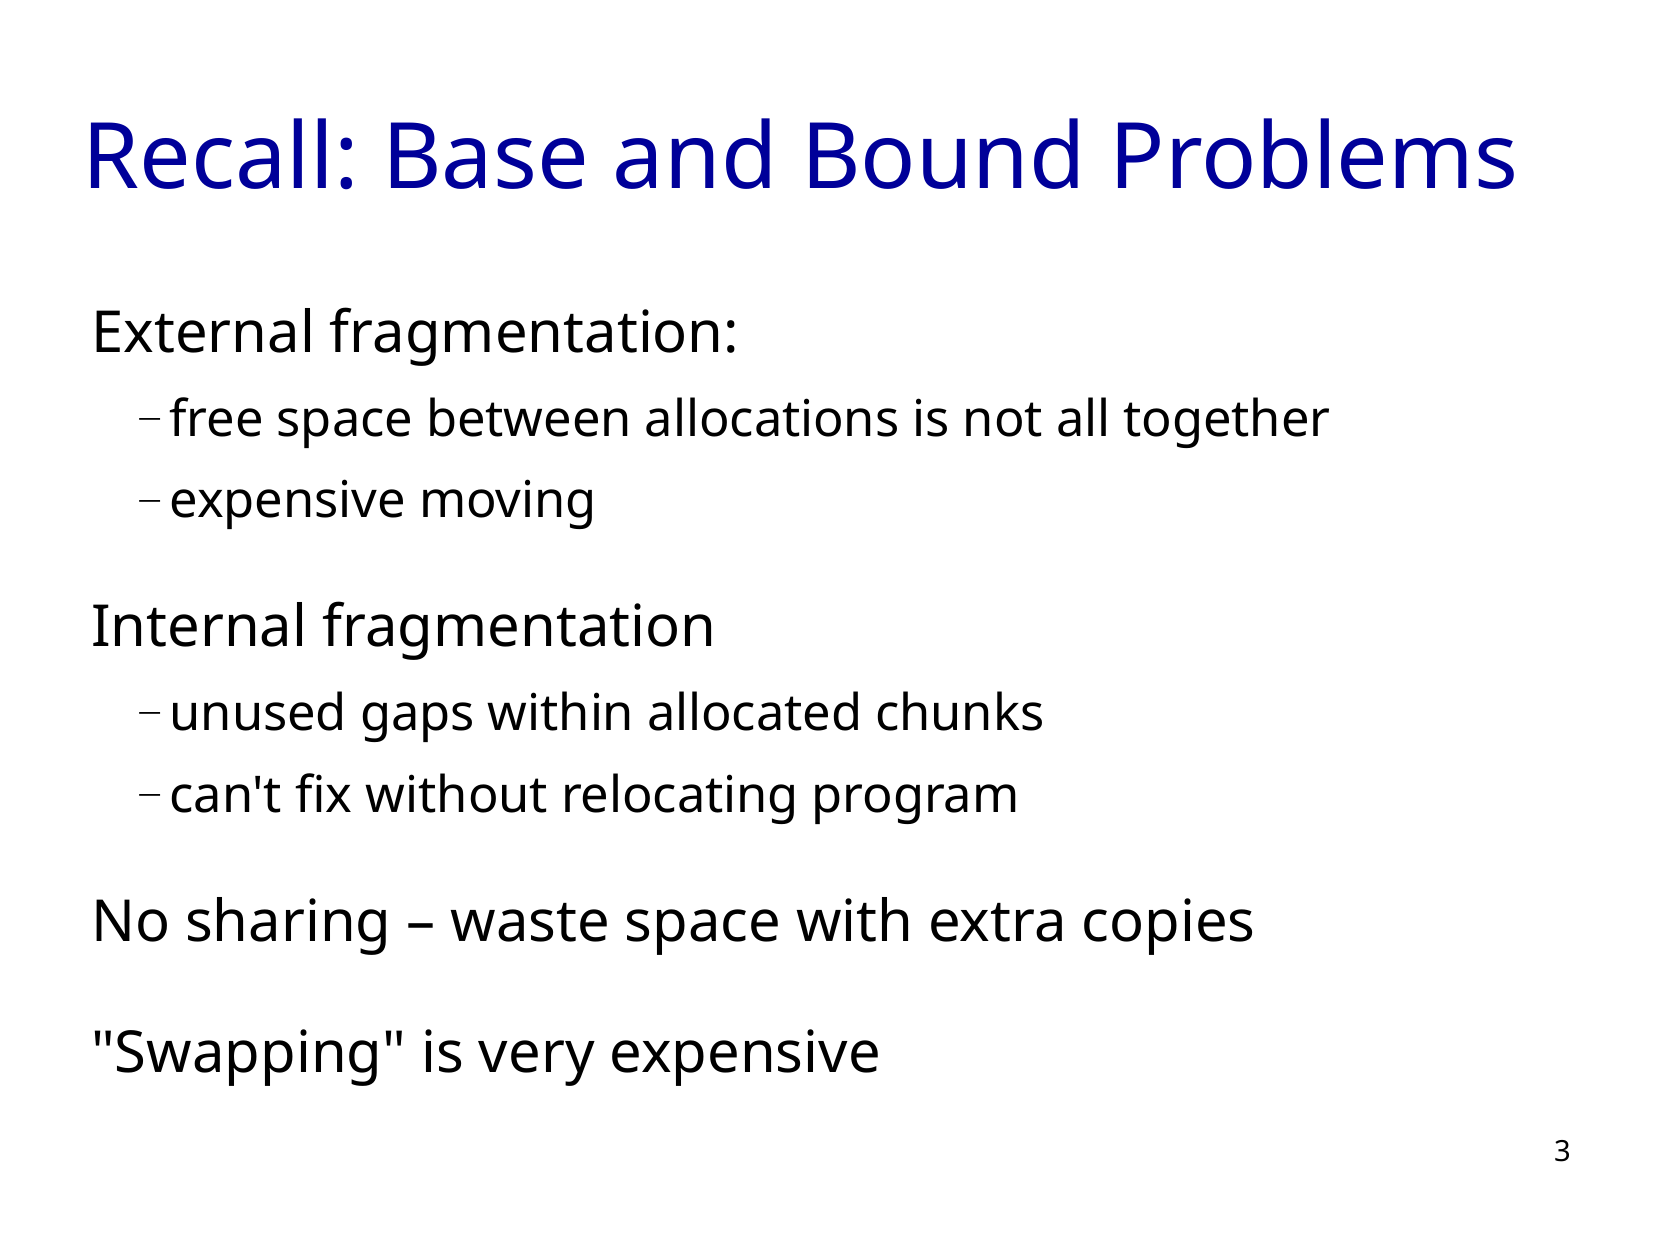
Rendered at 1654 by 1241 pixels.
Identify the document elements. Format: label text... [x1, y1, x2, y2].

list External fragmentation: free space between allocations is not all together expensive moving Internal fragmentation unused gaps within allocated chunks can't fix without relocating program No sharing – waste space with extra copies "Swapping" is very expensive [60, 290, 1571, 1096]
title Recall: Base and Bound Problems [82, 49, 1571, 257]
